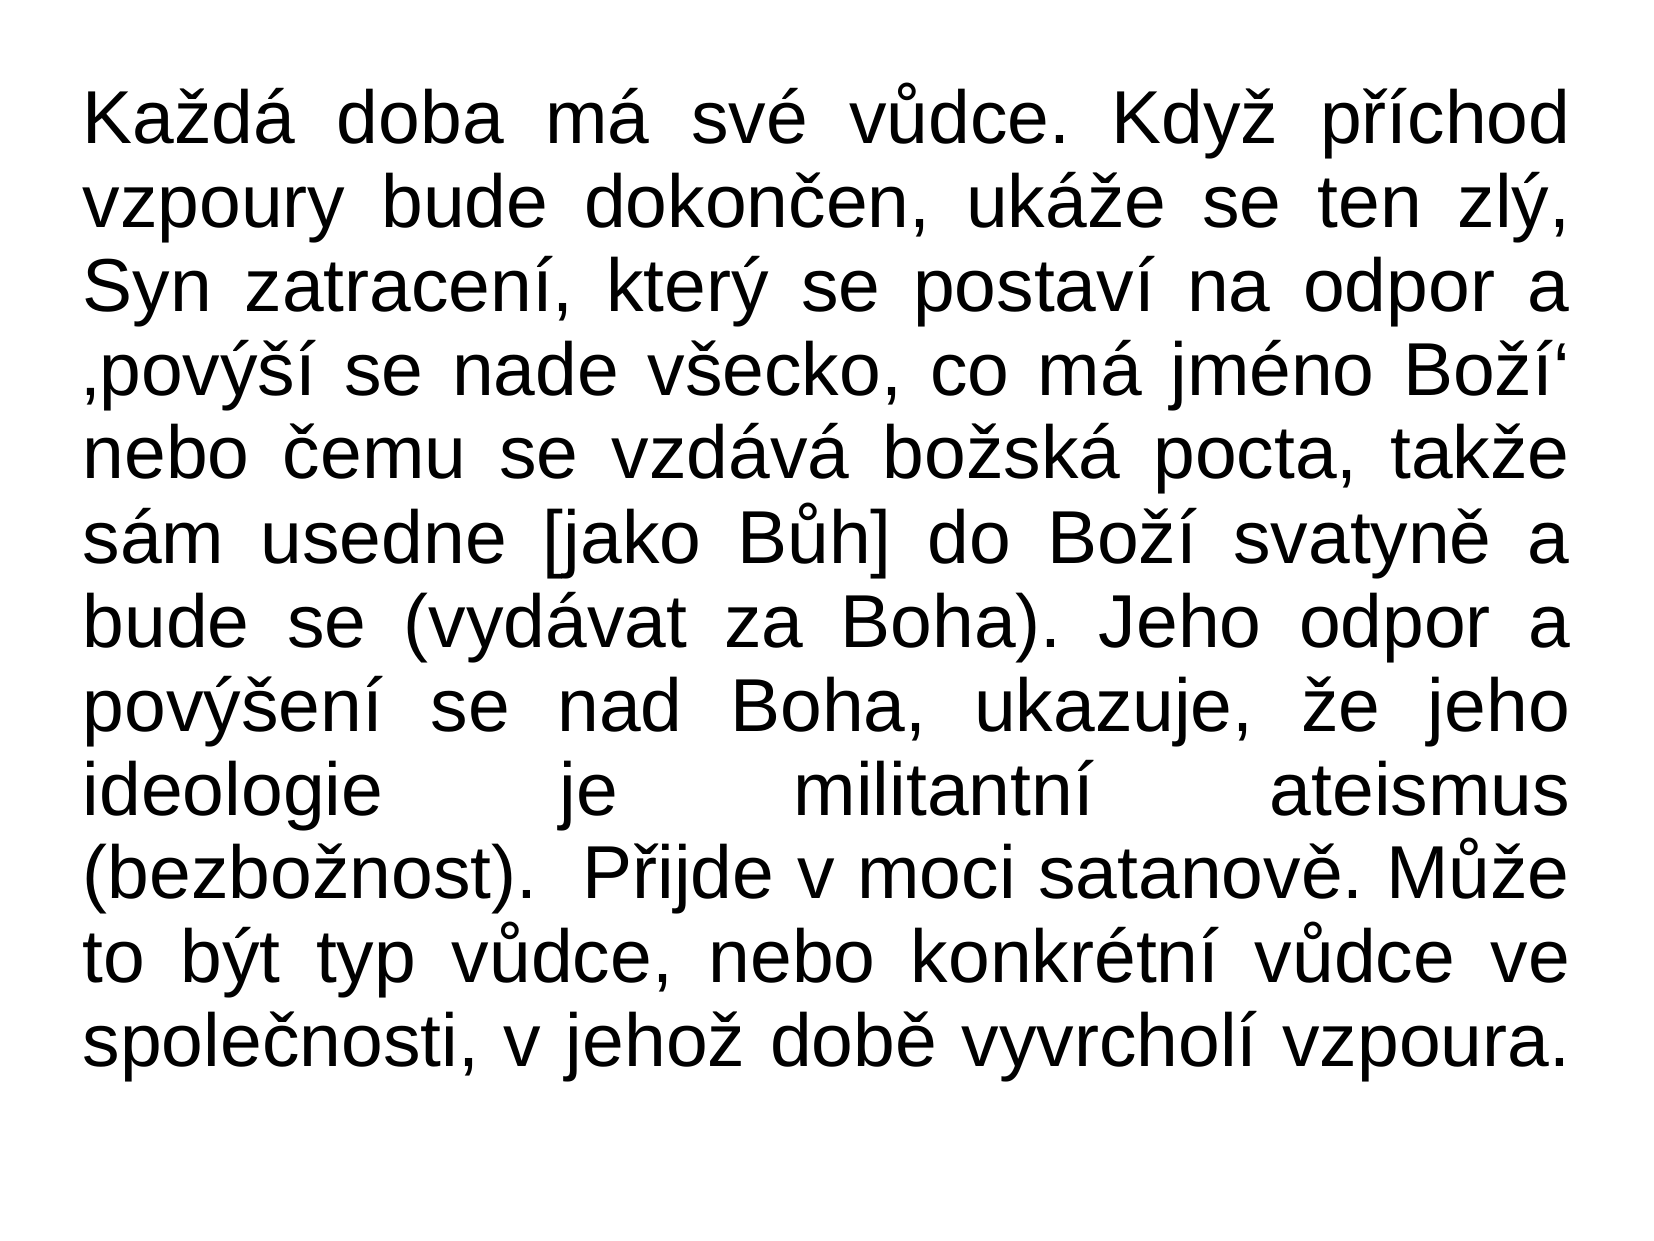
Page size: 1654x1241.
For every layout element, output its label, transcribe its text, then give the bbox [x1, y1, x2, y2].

subtitle Každá doba má své vůdce. Když příchod vzpoury bude dokončen, ukáže se ten zlý, Syn zatracení, který se postaví na odpor a ‚povýší se nade všecko, co má jméno Boží‘ nebo čemu se vzdává božská pocta, takže sám usedne [jako Bůh] do Boží svatyně a bude se (vydávat za Boha). Jeho odpor a povýšení se nad Boha, ukazuje, že jeho ideologie je militantní ateismus (bezbožnost). Přijde v moci satanově. Může to být typ vůdce, nebo konkrétní vůdce ve společnosti, v jehož době vyvrcholí vzpoura. [82, 49, 1571, 1109]
